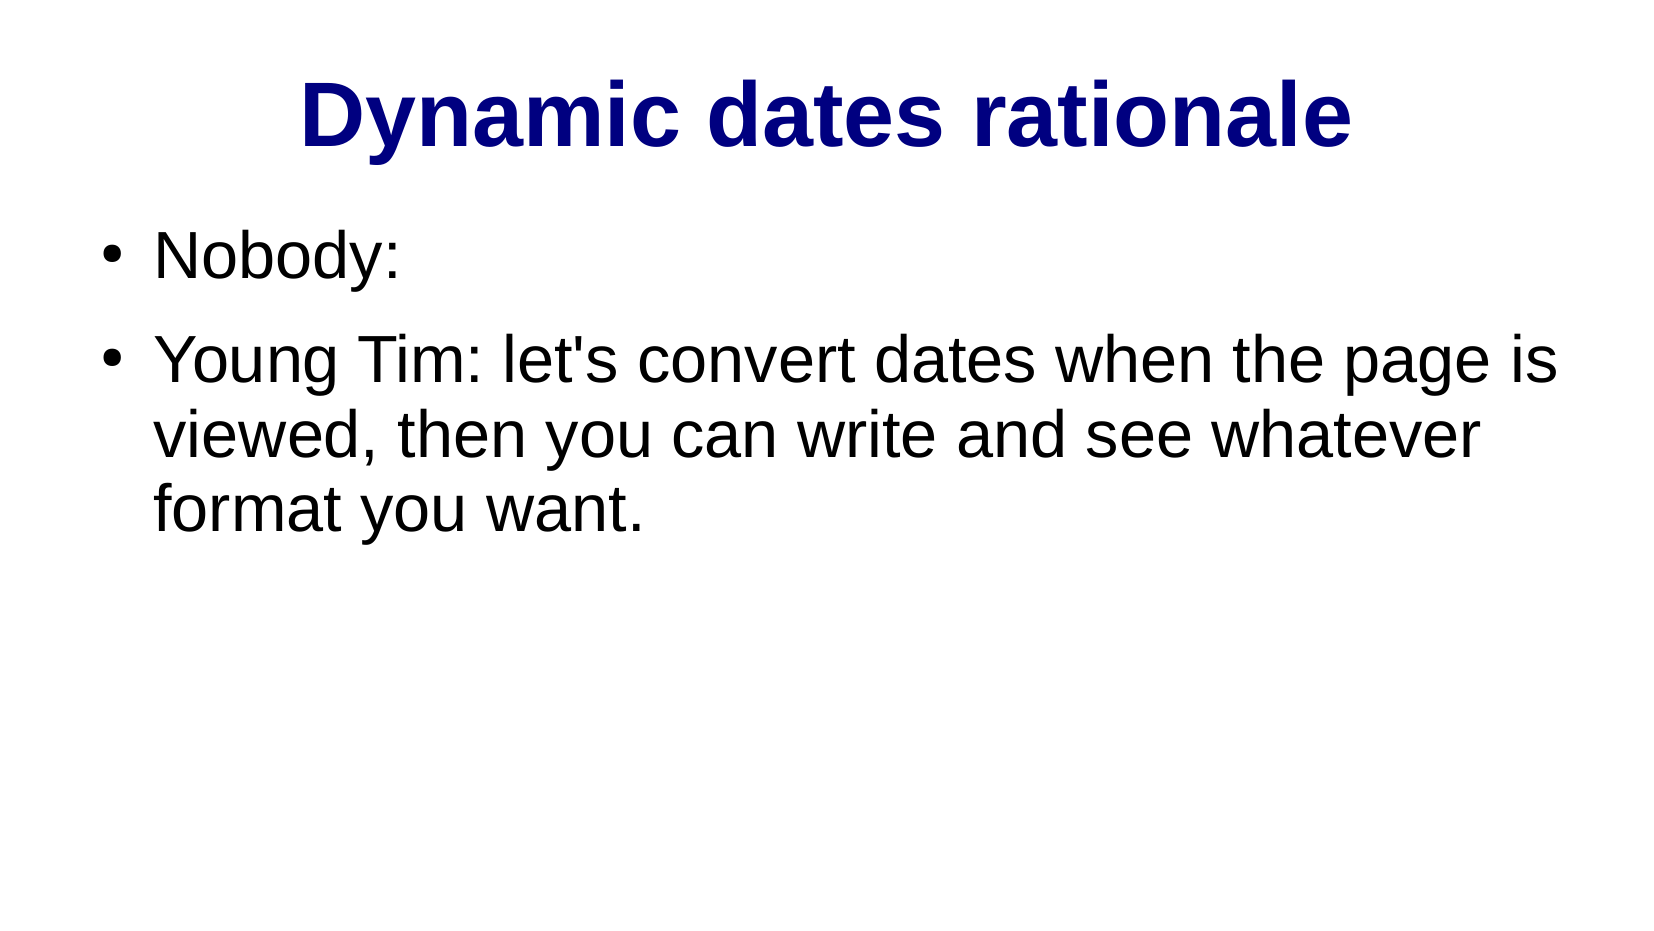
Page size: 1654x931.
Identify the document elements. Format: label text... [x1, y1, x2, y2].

title Dynamic dates rationale [82, 37, 1571, 193]
list Nobody: Young Tim: let's convert dates when the page is viewed, then you can write and see whatever format you want. [82, 217, 1571, 758]
